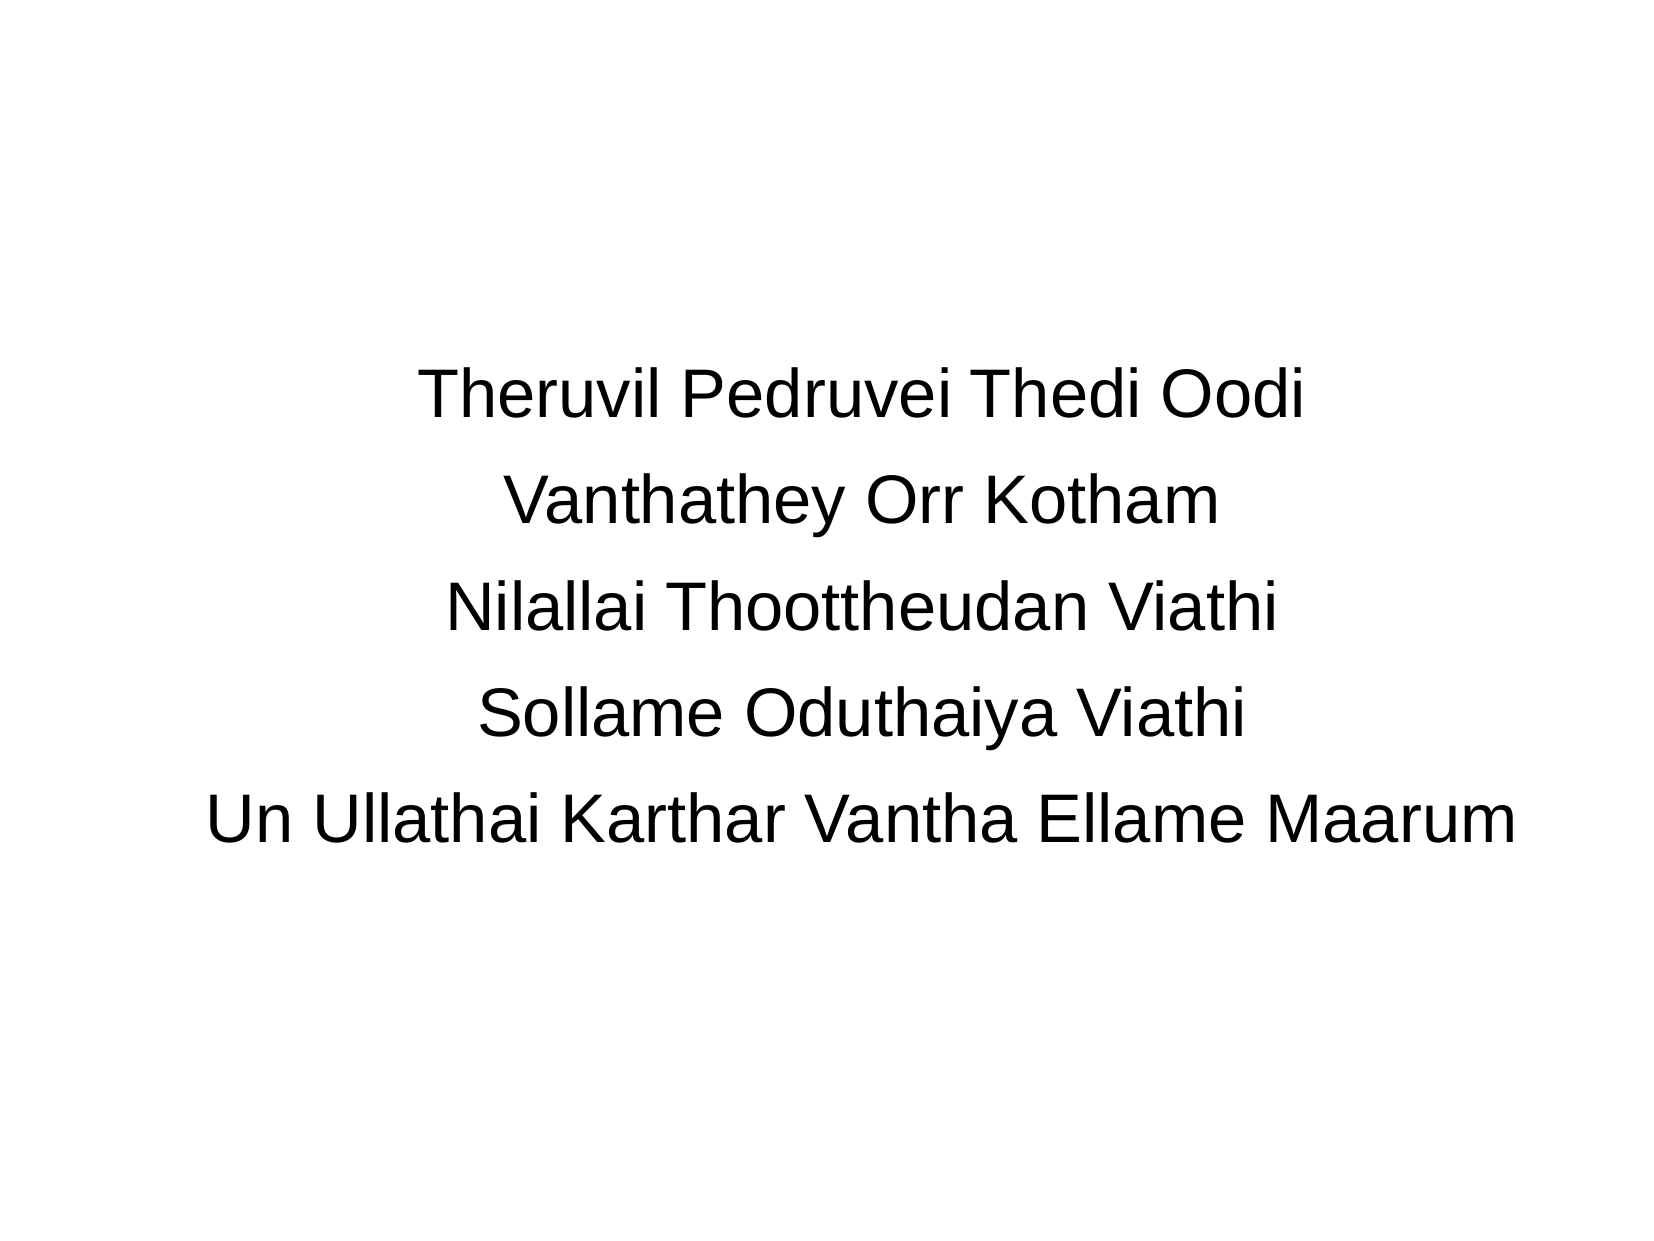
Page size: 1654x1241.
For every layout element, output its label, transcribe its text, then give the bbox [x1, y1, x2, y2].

list Theruvil Pedruvei Thedi Oodi Vanthathey Orr Kotham Nilallai Thoottheudan Viathi Sollame Oduthaiya Viathi Un Ullathai Karthar Vantha Ellame Maarum [82, 248, 1571, 969]
